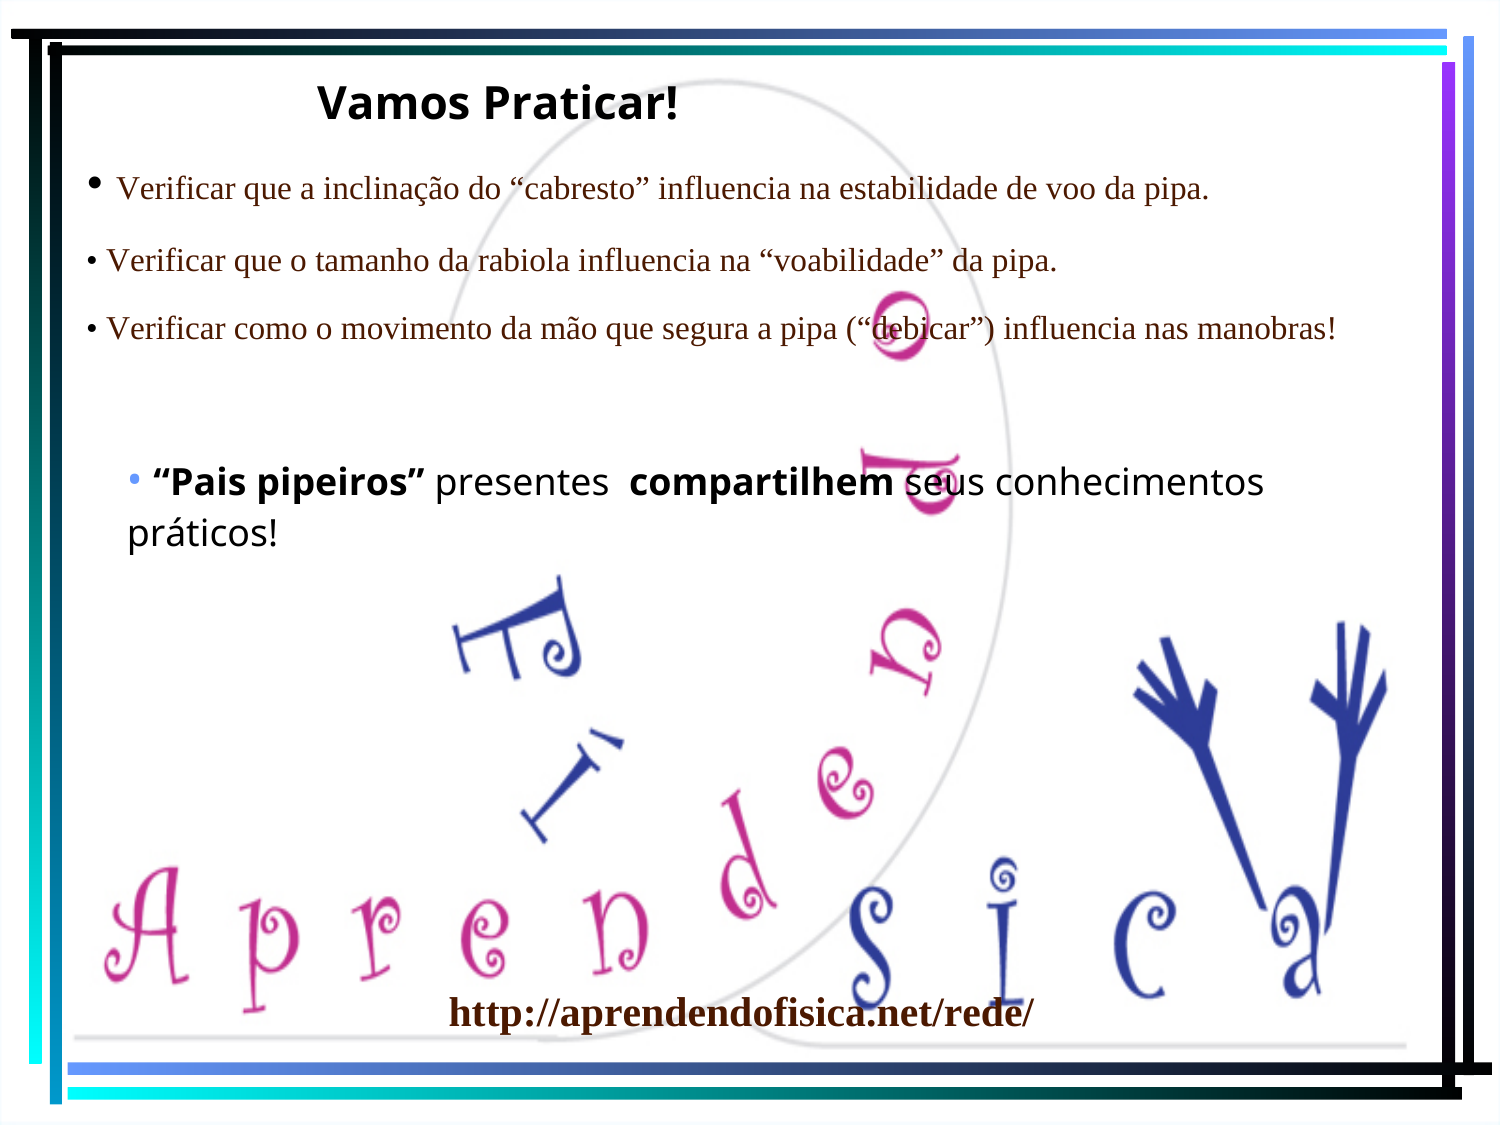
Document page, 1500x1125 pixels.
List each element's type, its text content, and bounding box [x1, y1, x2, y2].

list “Pais pipeiros” presentes compartilhem seus conhecimentos práticos! [112, 442, 1388, 610]
text_box Verificar que a inclinação do “cabresto” influencia na estabilidade de voo da pipa. Verificar que o tamanho da rabiola influencia na “voabilidade” da pipa. Verificar como o movimento da mão que segura a pipa (“debicar”) influencia nas manobras! [71, 147, 1355, 355]
text_box http://aprendendofisica.net/rede/ [383, 974, 1050, 1046]
picture [0, 0, 1500, 1125]
title Vamos Praticar! [62, 62, 1375, 148]
